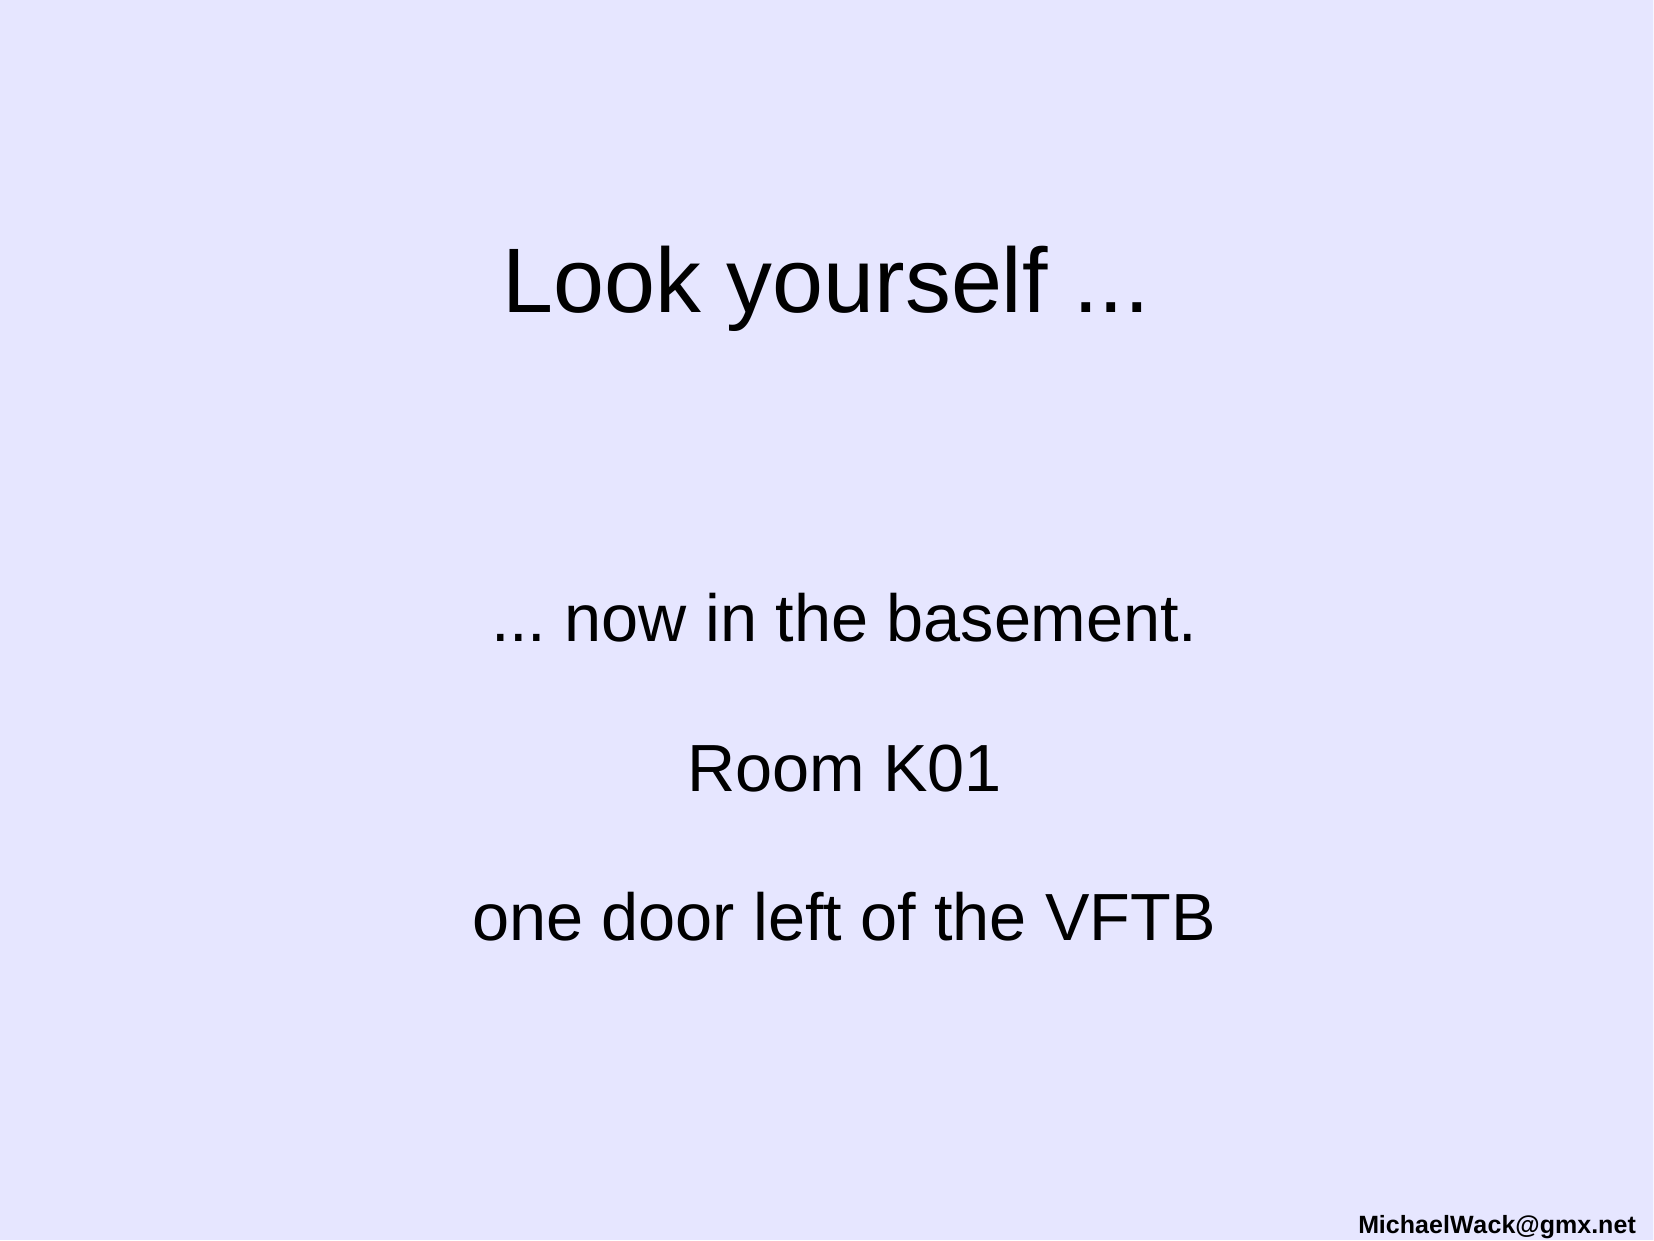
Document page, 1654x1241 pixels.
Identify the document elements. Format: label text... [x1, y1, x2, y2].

title Look yourself ... [82, 176, 1571, 384]
subtitle ... now in the basement. Room K01 one door left of the VFTB [82, 501, 1571, 1109]
